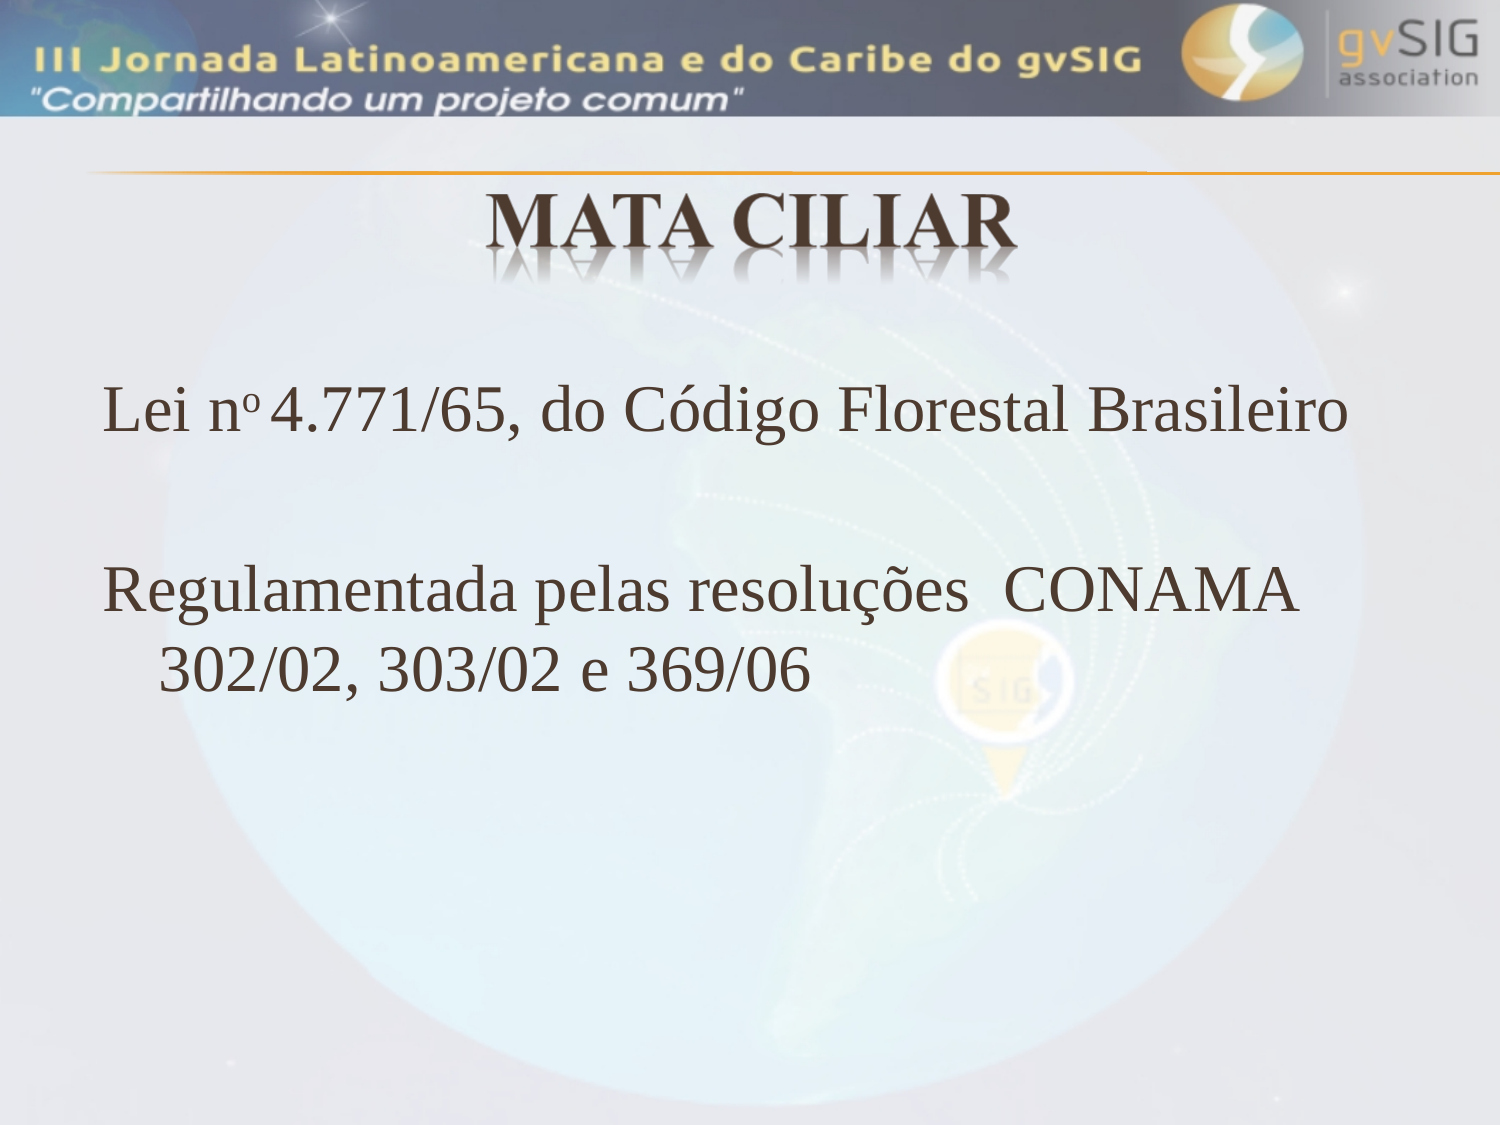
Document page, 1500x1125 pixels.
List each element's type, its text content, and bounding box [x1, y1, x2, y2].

text_box [0, 147, 1500, 318]
picture [0, 318, 1500, 1125]
picture [0, 0, 1500, 147]
list Lei no 4.771/65, do Código Florestal Brasileiro Regulamentada pelas resoluções CONAMA 302/02, 303/02 e 369/06 [87, 357, 1413, 726]
